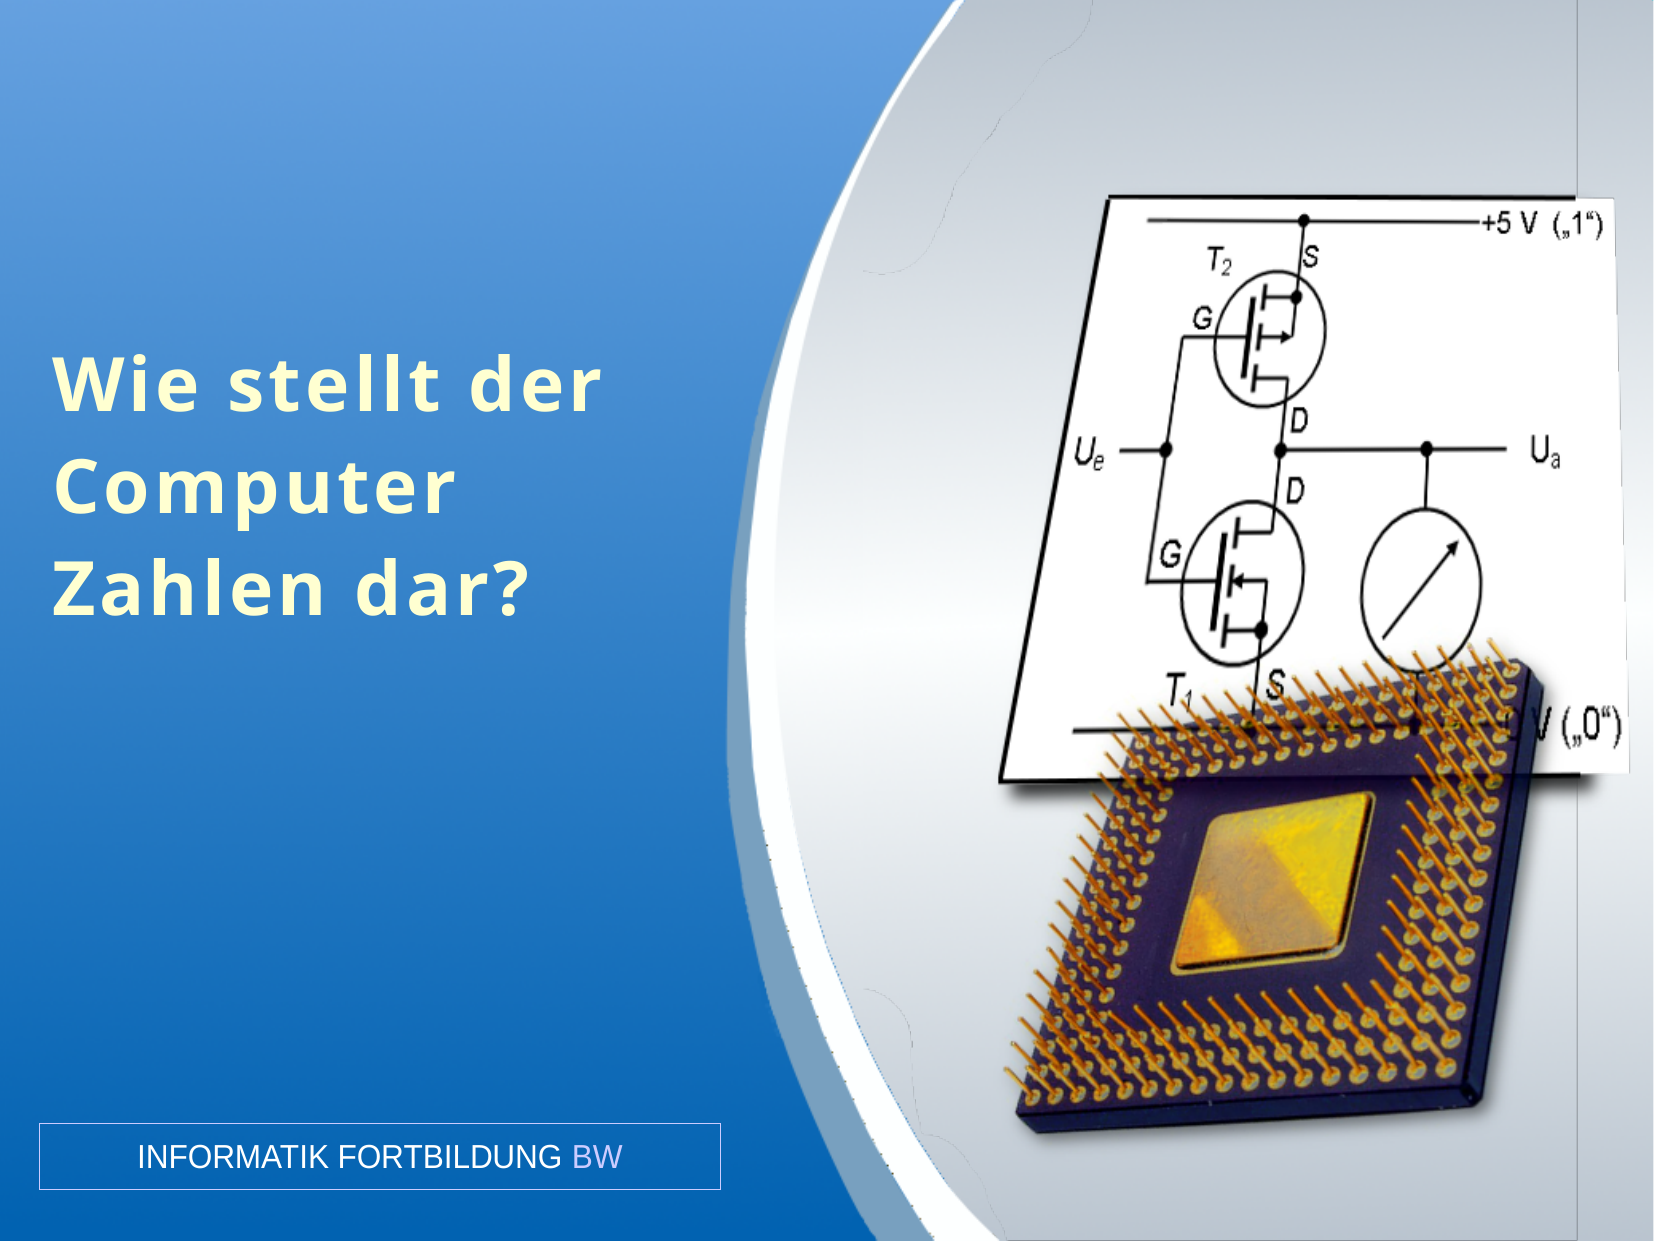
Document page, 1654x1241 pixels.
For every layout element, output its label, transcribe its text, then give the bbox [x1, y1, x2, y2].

text_box INFORMATIK FORTBILDUNG BW [39, 1123, 721, 1190]
picture [0, 0, 1654, 1241]
text_box Wie stellt der Computer Zahlen dar? [37, 323, 863, 610]
